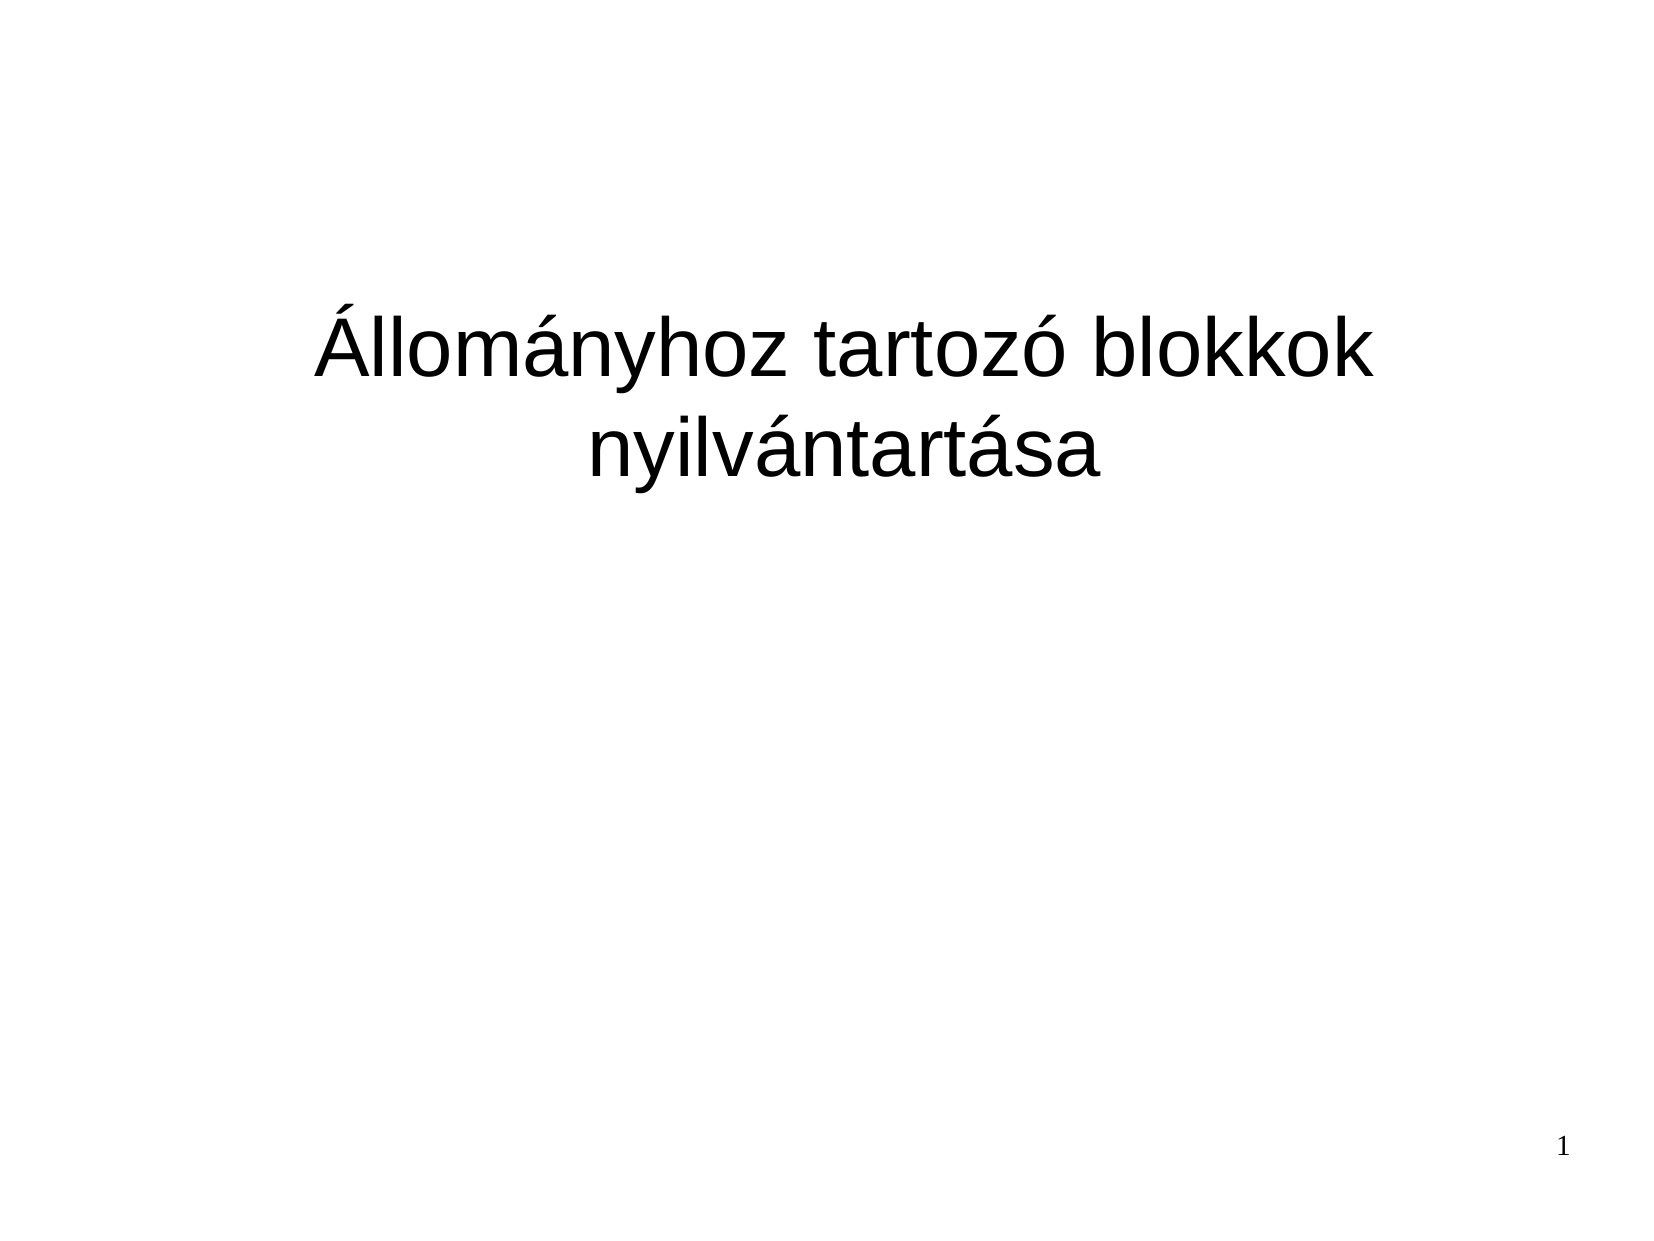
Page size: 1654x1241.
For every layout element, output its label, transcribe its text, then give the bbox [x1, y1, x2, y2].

title Állományhoz tartozó blokkok nyilvántartása [124, 290, 1530, 497]
